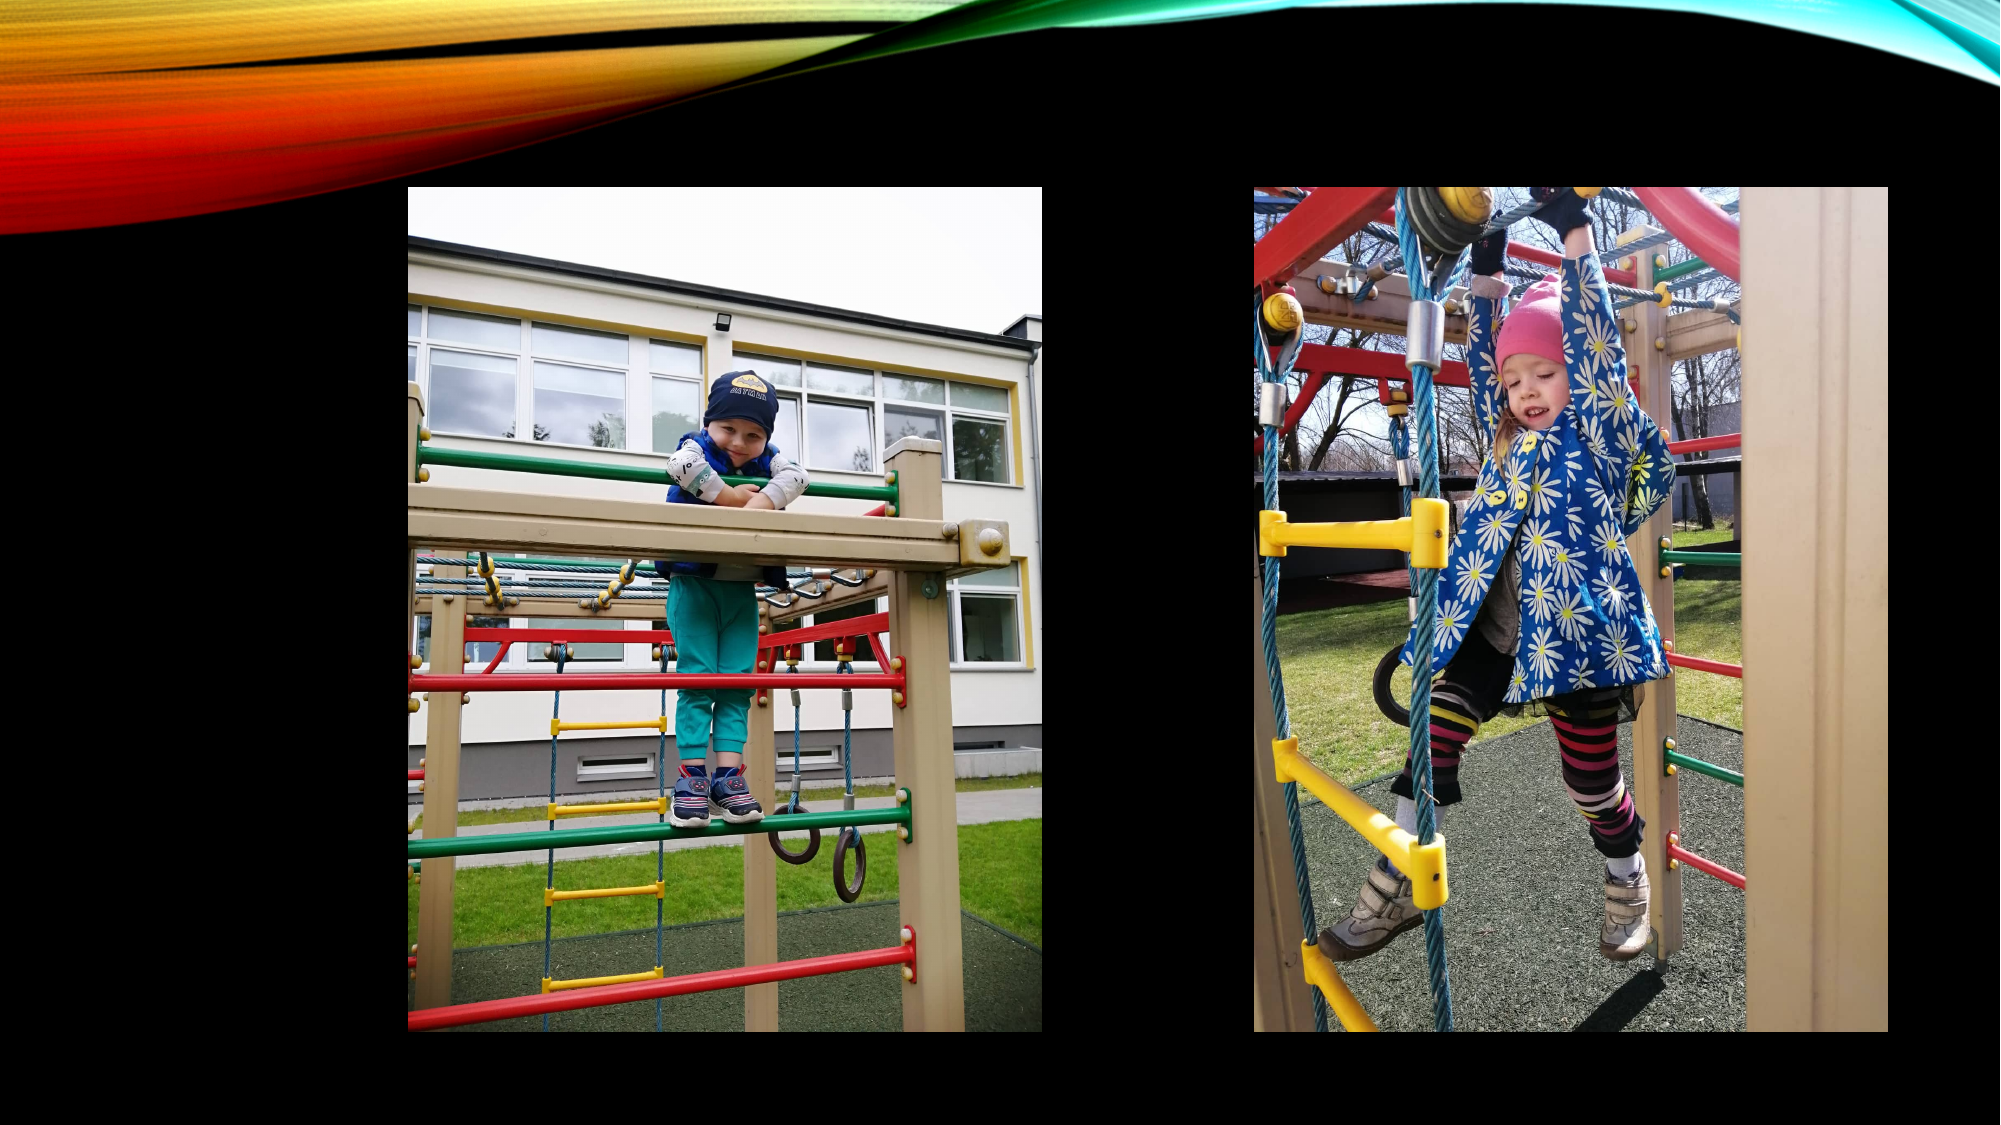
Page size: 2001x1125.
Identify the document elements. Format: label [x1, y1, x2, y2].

picture [408, 187, 1042, 1032]
picture [1254, 187, 1888, 1032]
